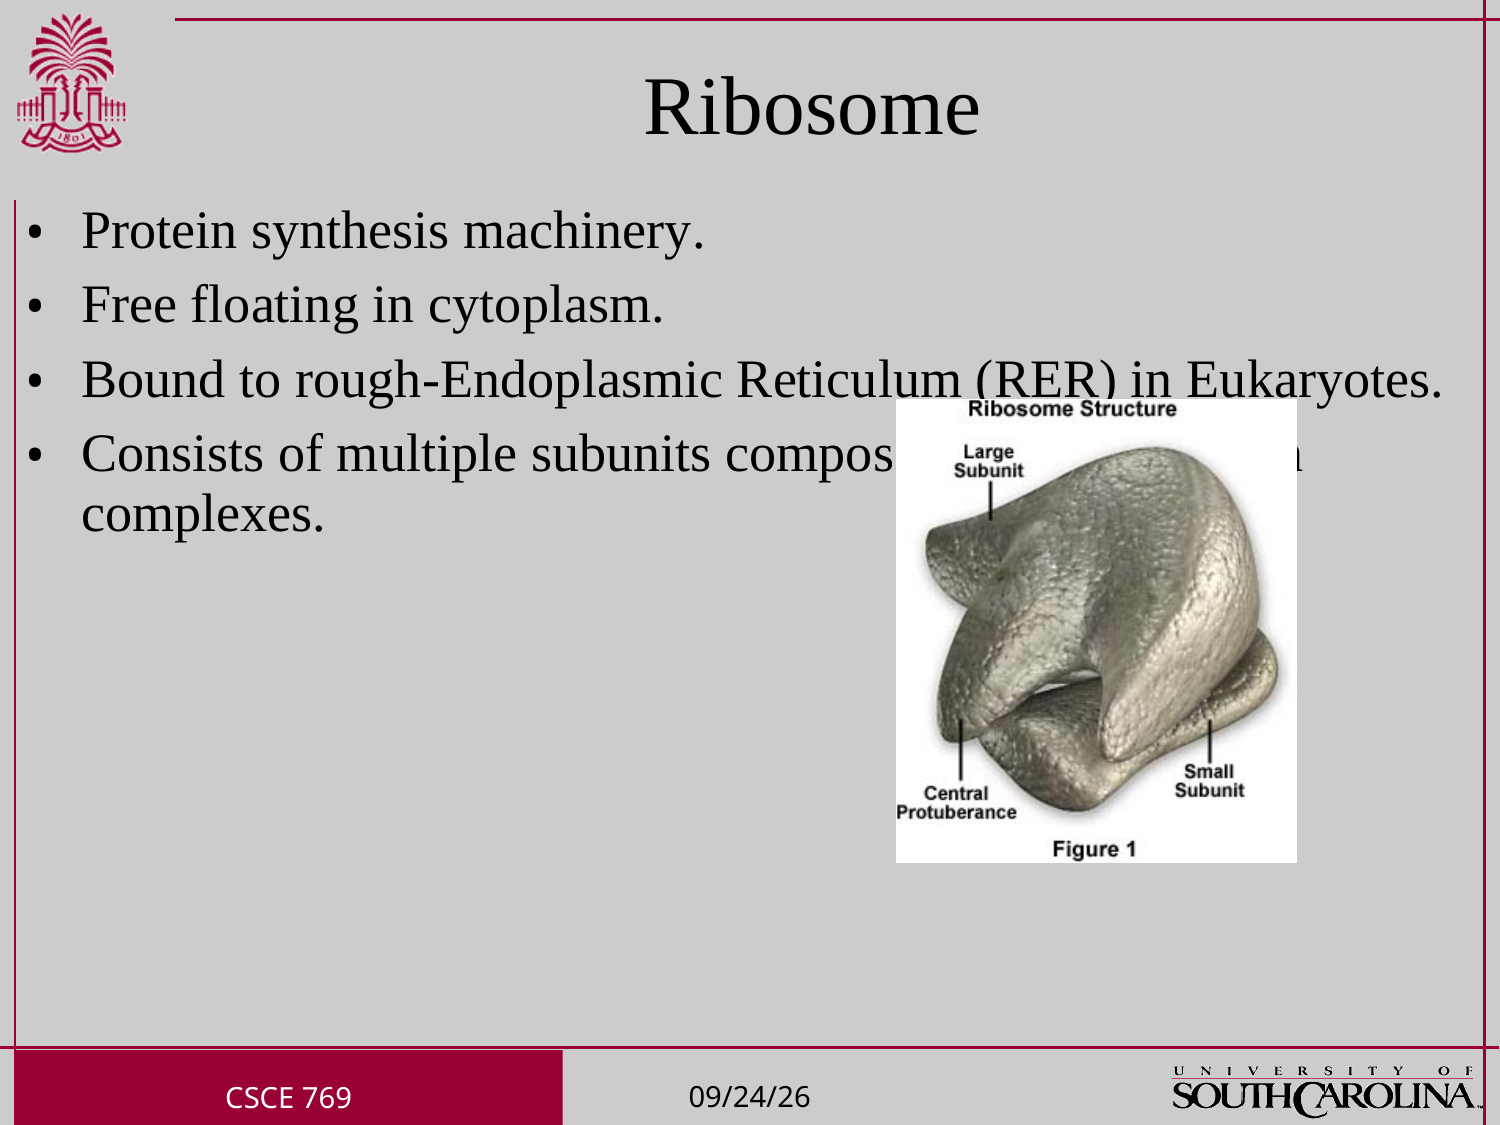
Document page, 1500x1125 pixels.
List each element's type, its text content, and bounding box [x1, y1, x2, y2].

picture [896, 399, 1297, 863]
list Protein synthesis machinery. Free floating in cytoplasm. Bound to rough-Endoplasmic Reticulum (RER) in Eukaryotes. Consists of multiple subunits composed of RNA-protein complexes. [24, 200, 733, 998]
picture [1162, 1049, 1483, 1125]
title Ribosome [174, 32, 1450, 181]
picture [12, 12, 131, 155]
